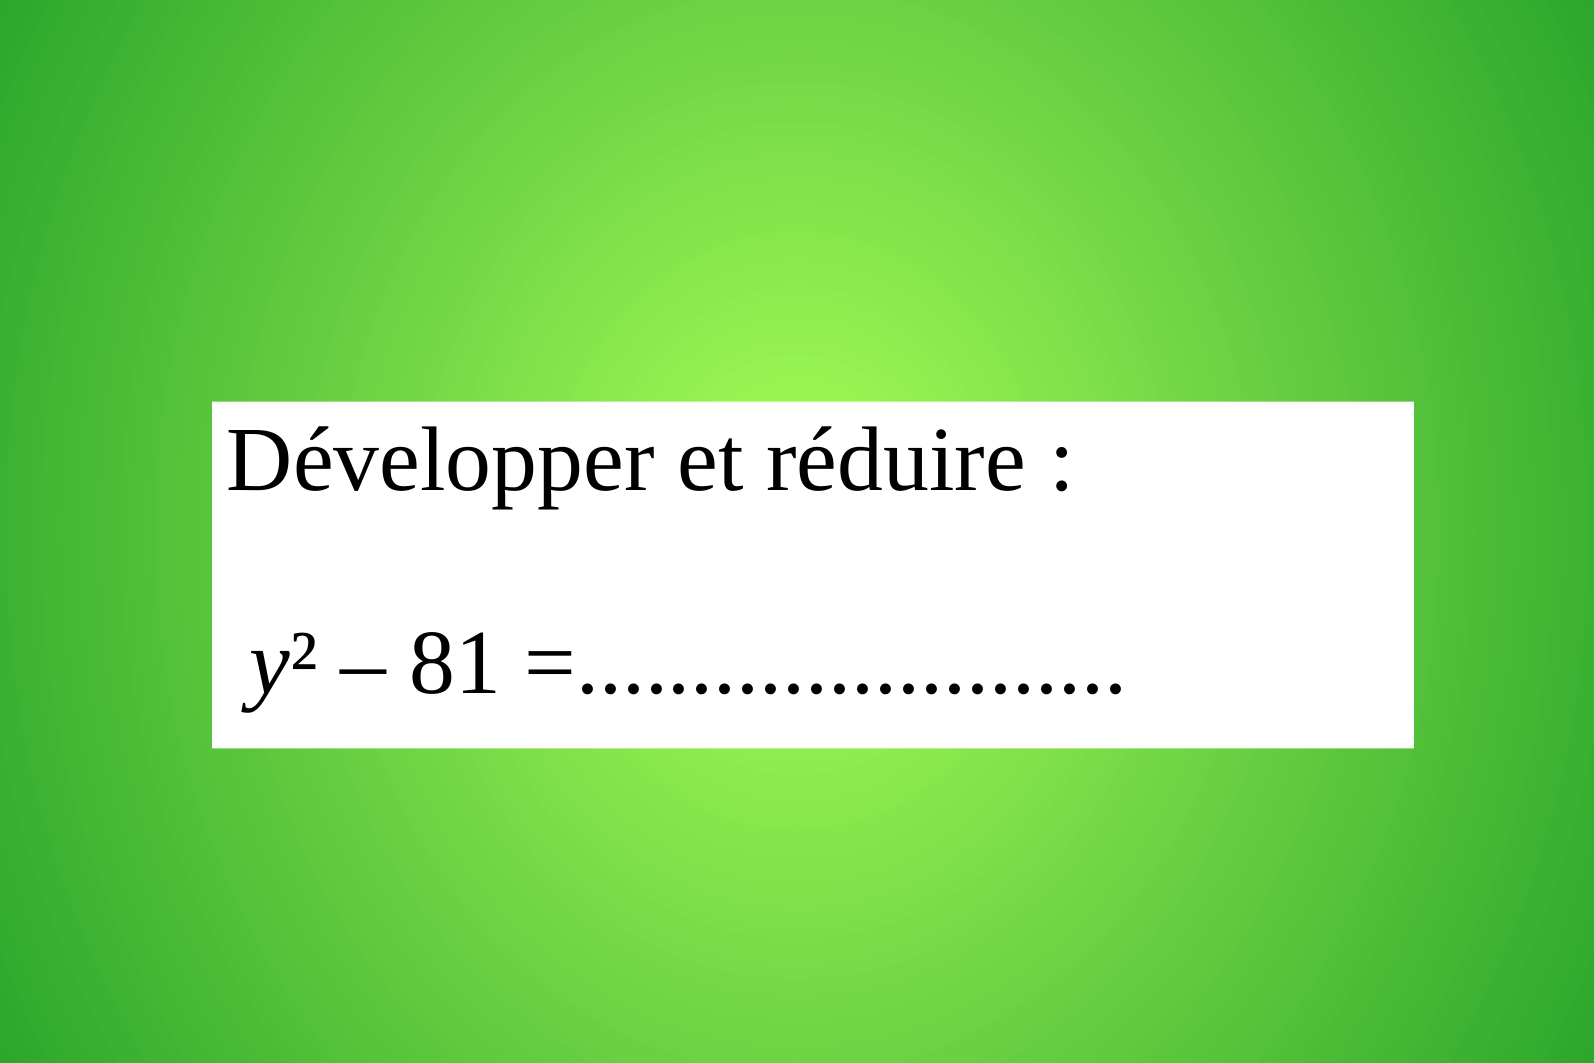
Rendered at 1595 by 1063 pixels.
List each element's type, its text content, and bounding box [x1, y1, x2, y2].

picture [0, 0, 1595, 1063]
text_box Développer et réduire : y² – 81 =........................ [212, 401, 1414, 749]
